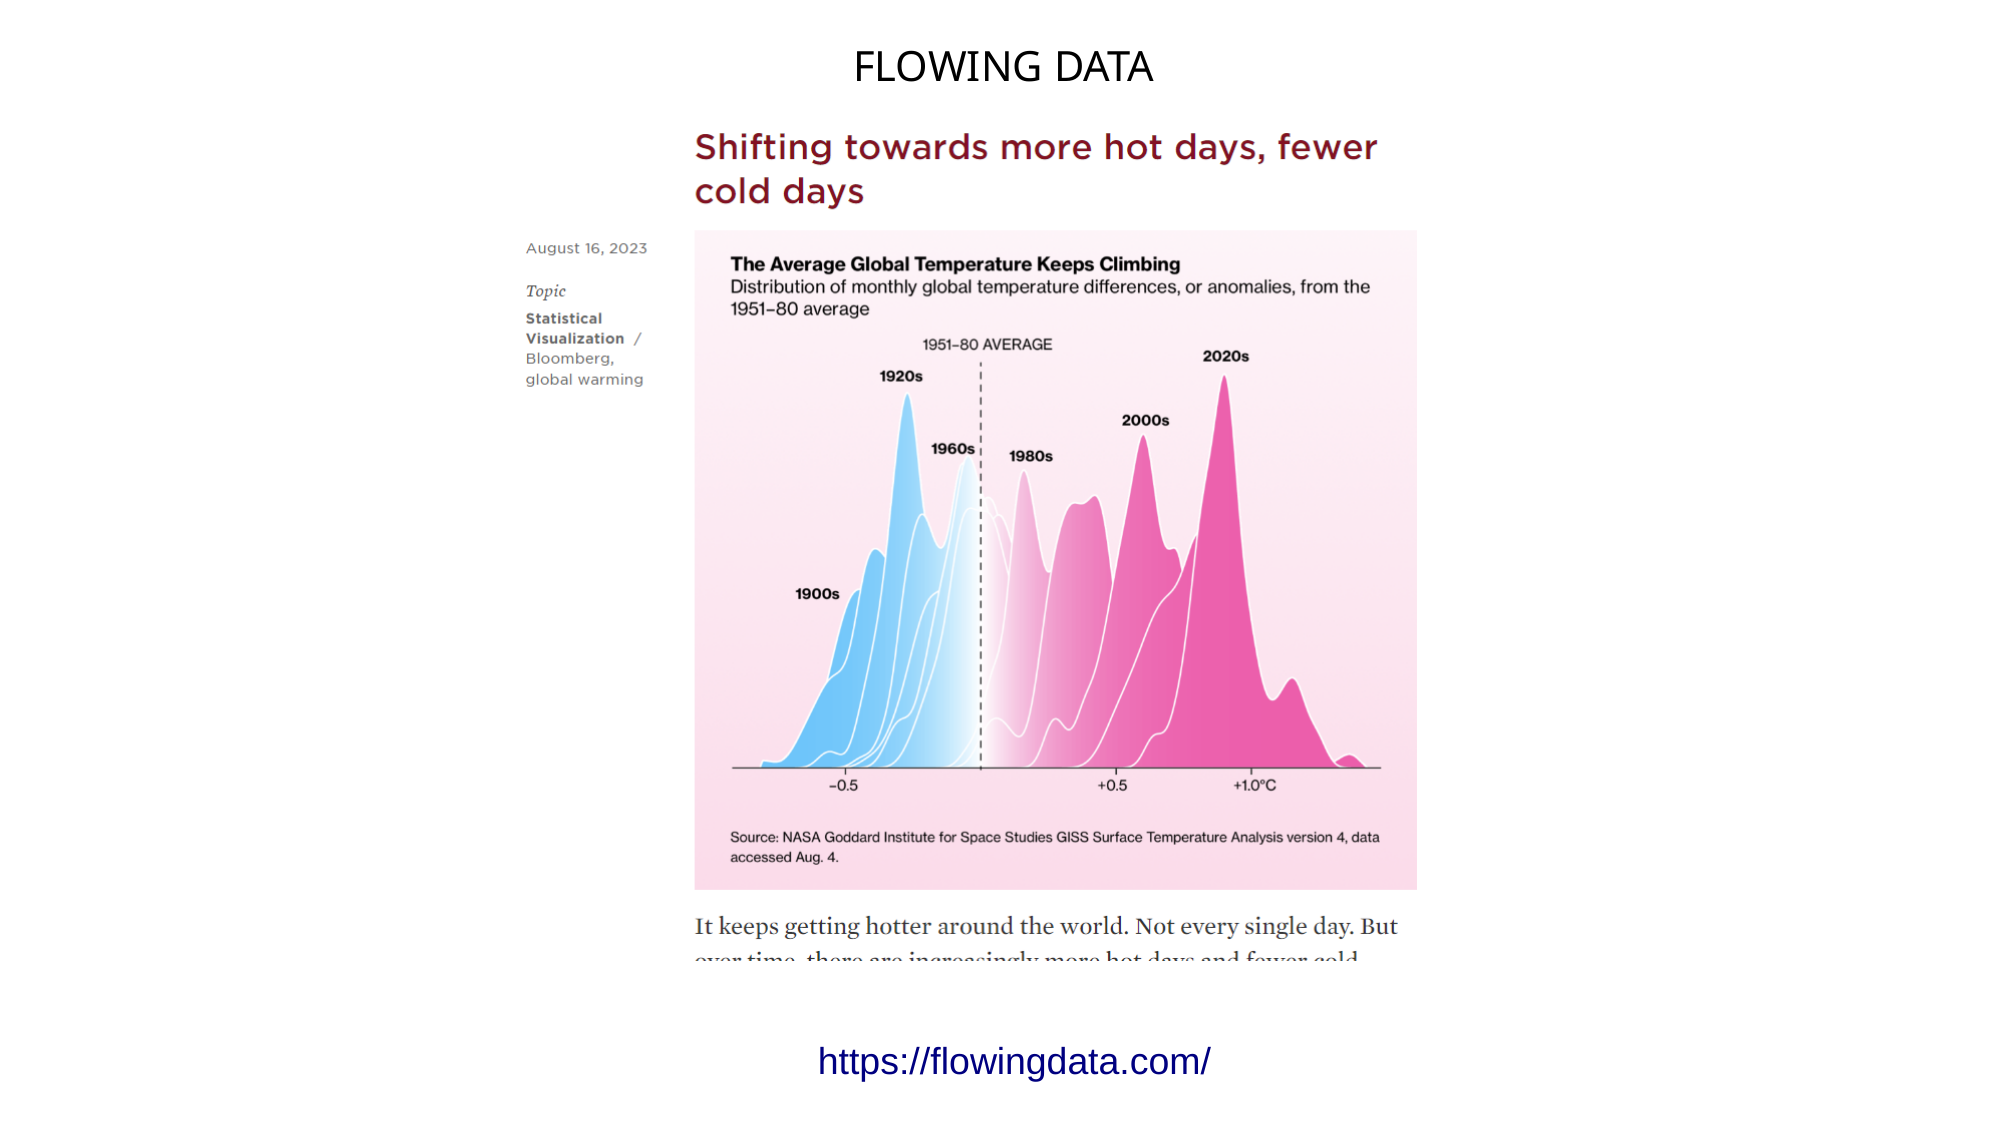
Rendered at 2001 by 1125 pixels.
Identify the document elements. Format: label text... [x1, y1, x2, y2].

text_box Flowing data [0, 0, 2000, 130]
picture [502, 130, 1430, 961]
text_box https://flowingdata.com/ [803, 1033, 1227, 1091]
